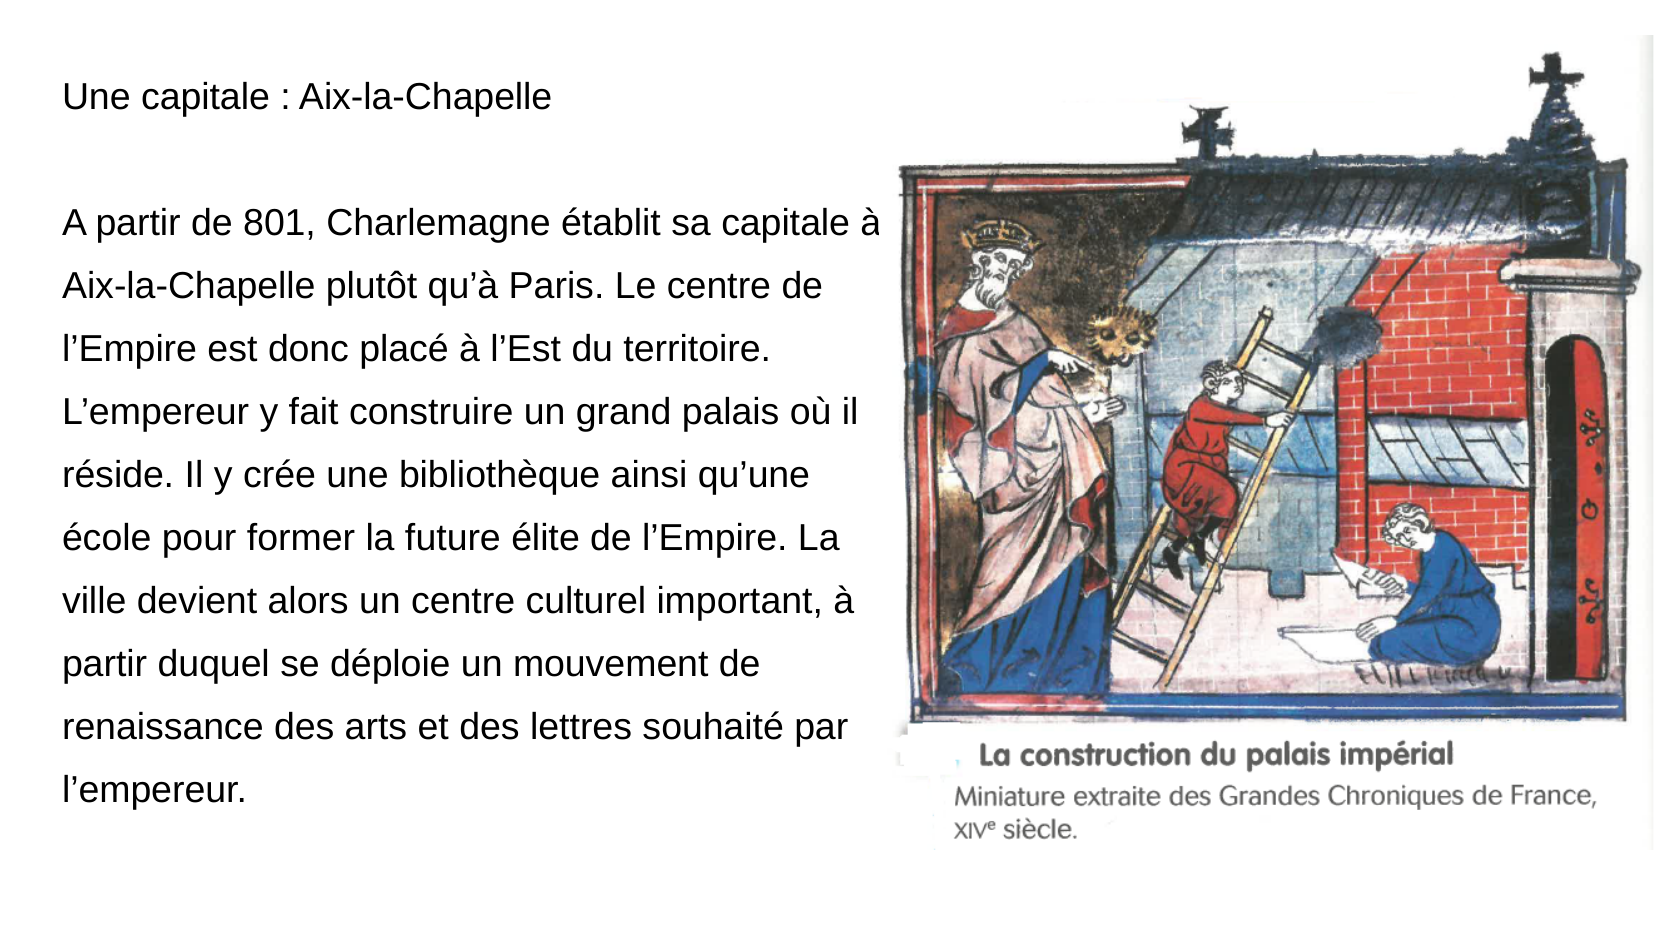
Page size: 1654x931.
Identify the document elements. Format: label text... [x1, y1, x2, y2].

picture [879, 35, 1654, 850]
text_box Une capitale : Aix-la-Chapelle A partir de 801, Charlemagne établit sa capitale à Aix-la-Chapelle plutôt qu’à Paris. Le centre de l’Empire est donc placé à l’Est du territoire. L’empereur y fait construire un grand palais où il réside. Il y crée une bibliothèque ainsi qu’une école pour former la future élite de l’Empire. La ville devient alors un centre culturel important, à partir duquel se déploie un mouvement de renaissance des arts et des lettres souhaité par l’empereur. [47, 47, 922, 898]
